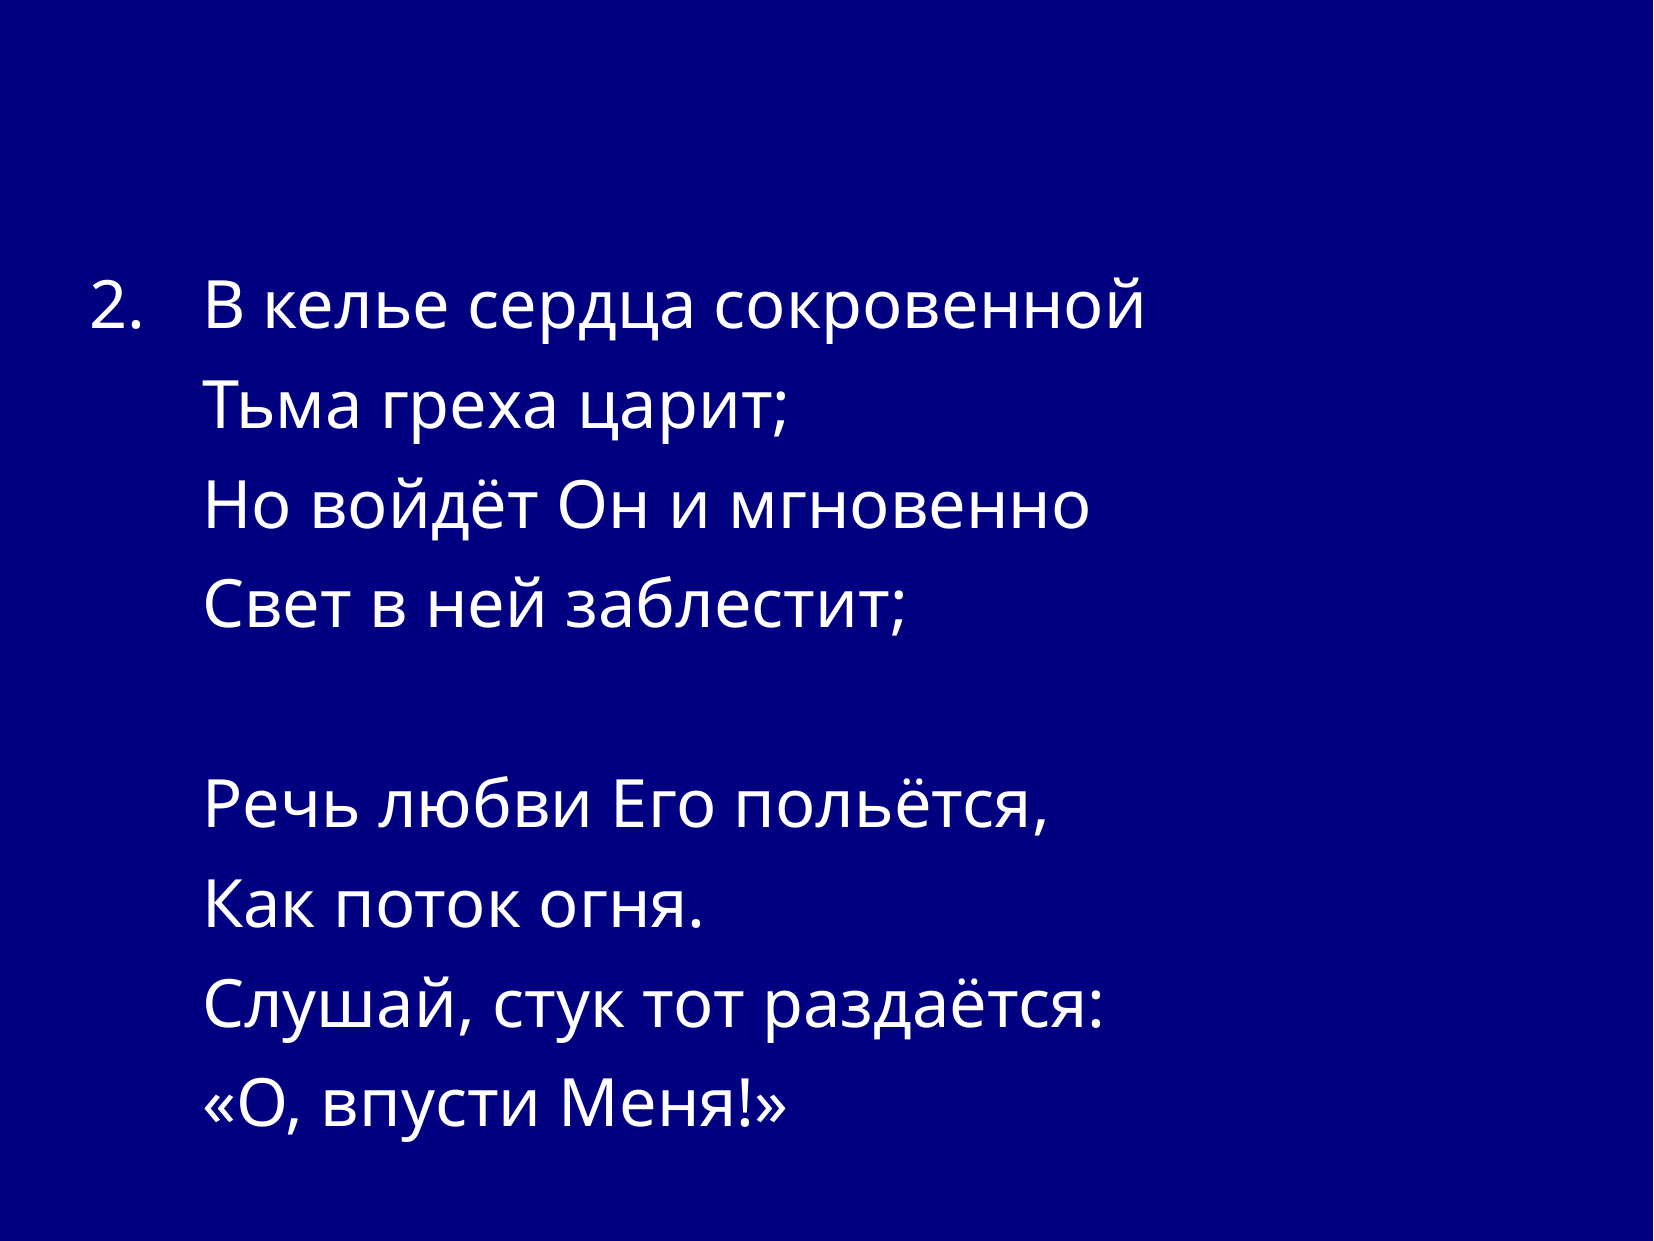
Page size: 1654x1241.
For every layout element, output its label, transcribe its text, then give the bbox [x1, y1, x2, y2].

text_box 2. В келье сердца сокровенной Тьма греха царит; Но войдёт Он и мгновенно Свет в ней заблестит; Речь любви Его польётся, Как поток огня. Слушай, стук тот раздаётся: «О, впусти Меня!» [75, 150, 1576, 1163]
